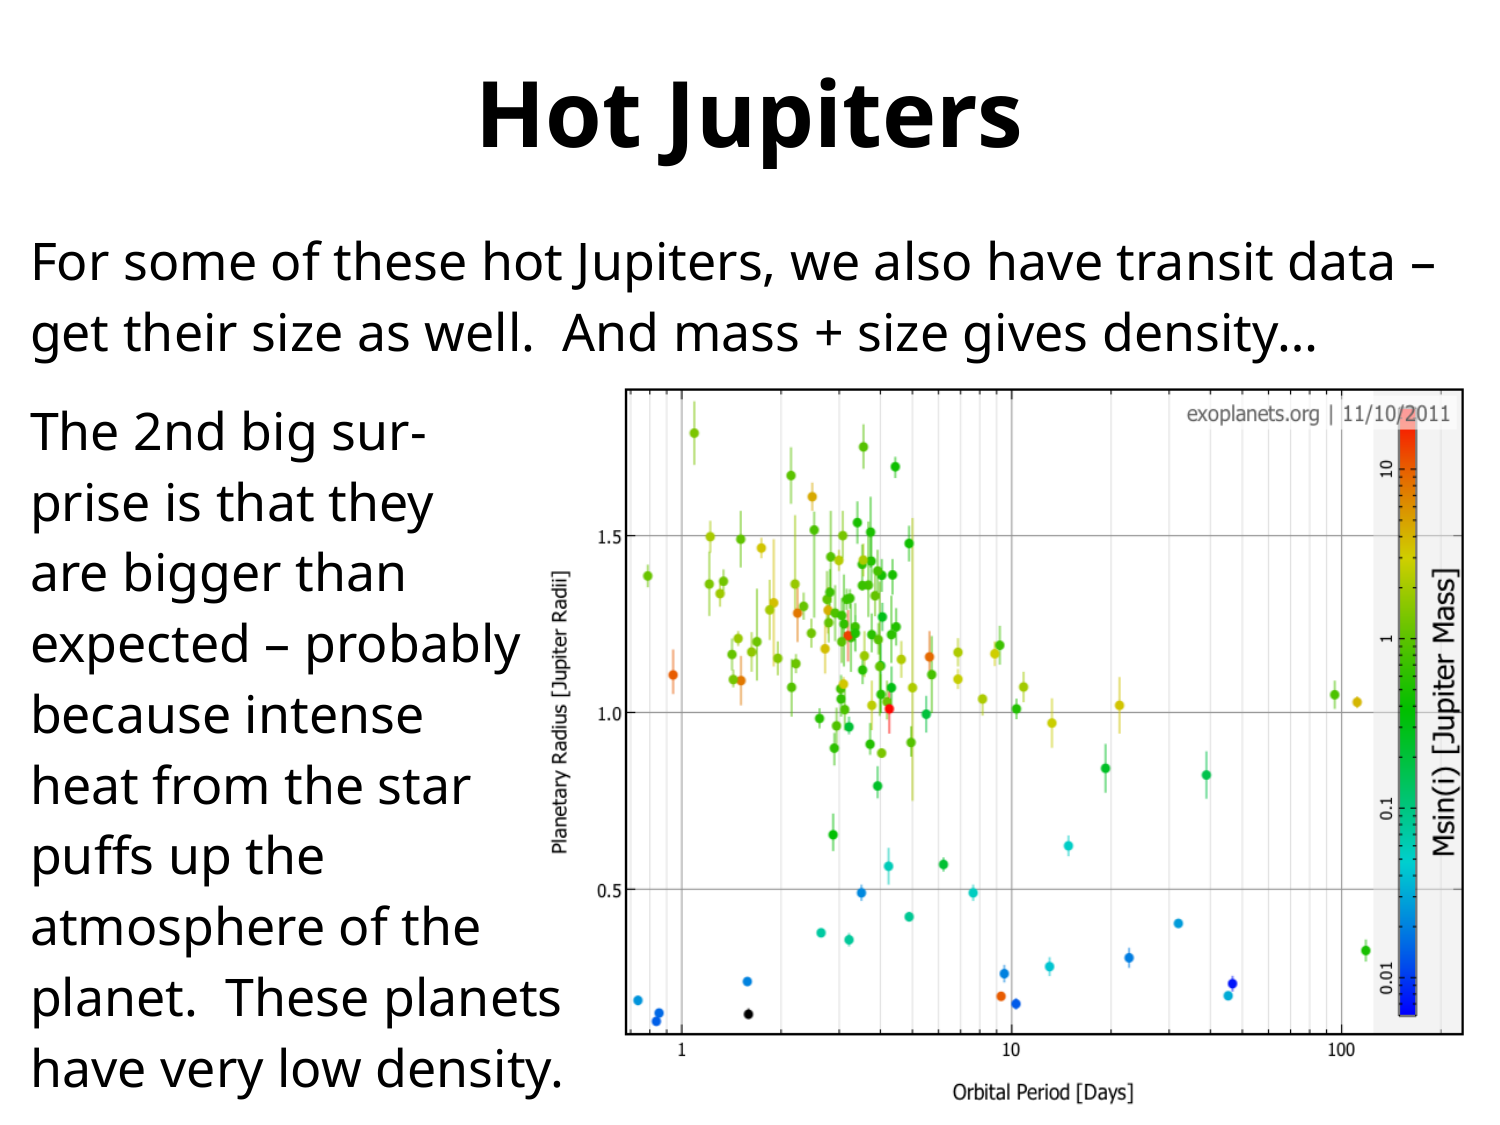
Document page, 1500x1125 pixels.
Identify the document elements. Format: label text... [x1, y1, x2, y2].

list For some of these hot Jupiters, we also have transit data – get their size as well. And mass + size gives density… The 2nd big sur- prise is that they are bigger than expected – probably because intense heat from the star puffs up the atmosphere of the planet. These planets have very low density. [30, 224, 1471, 1107]
title Hot Jupiters [30, 58, 1471, 167]
